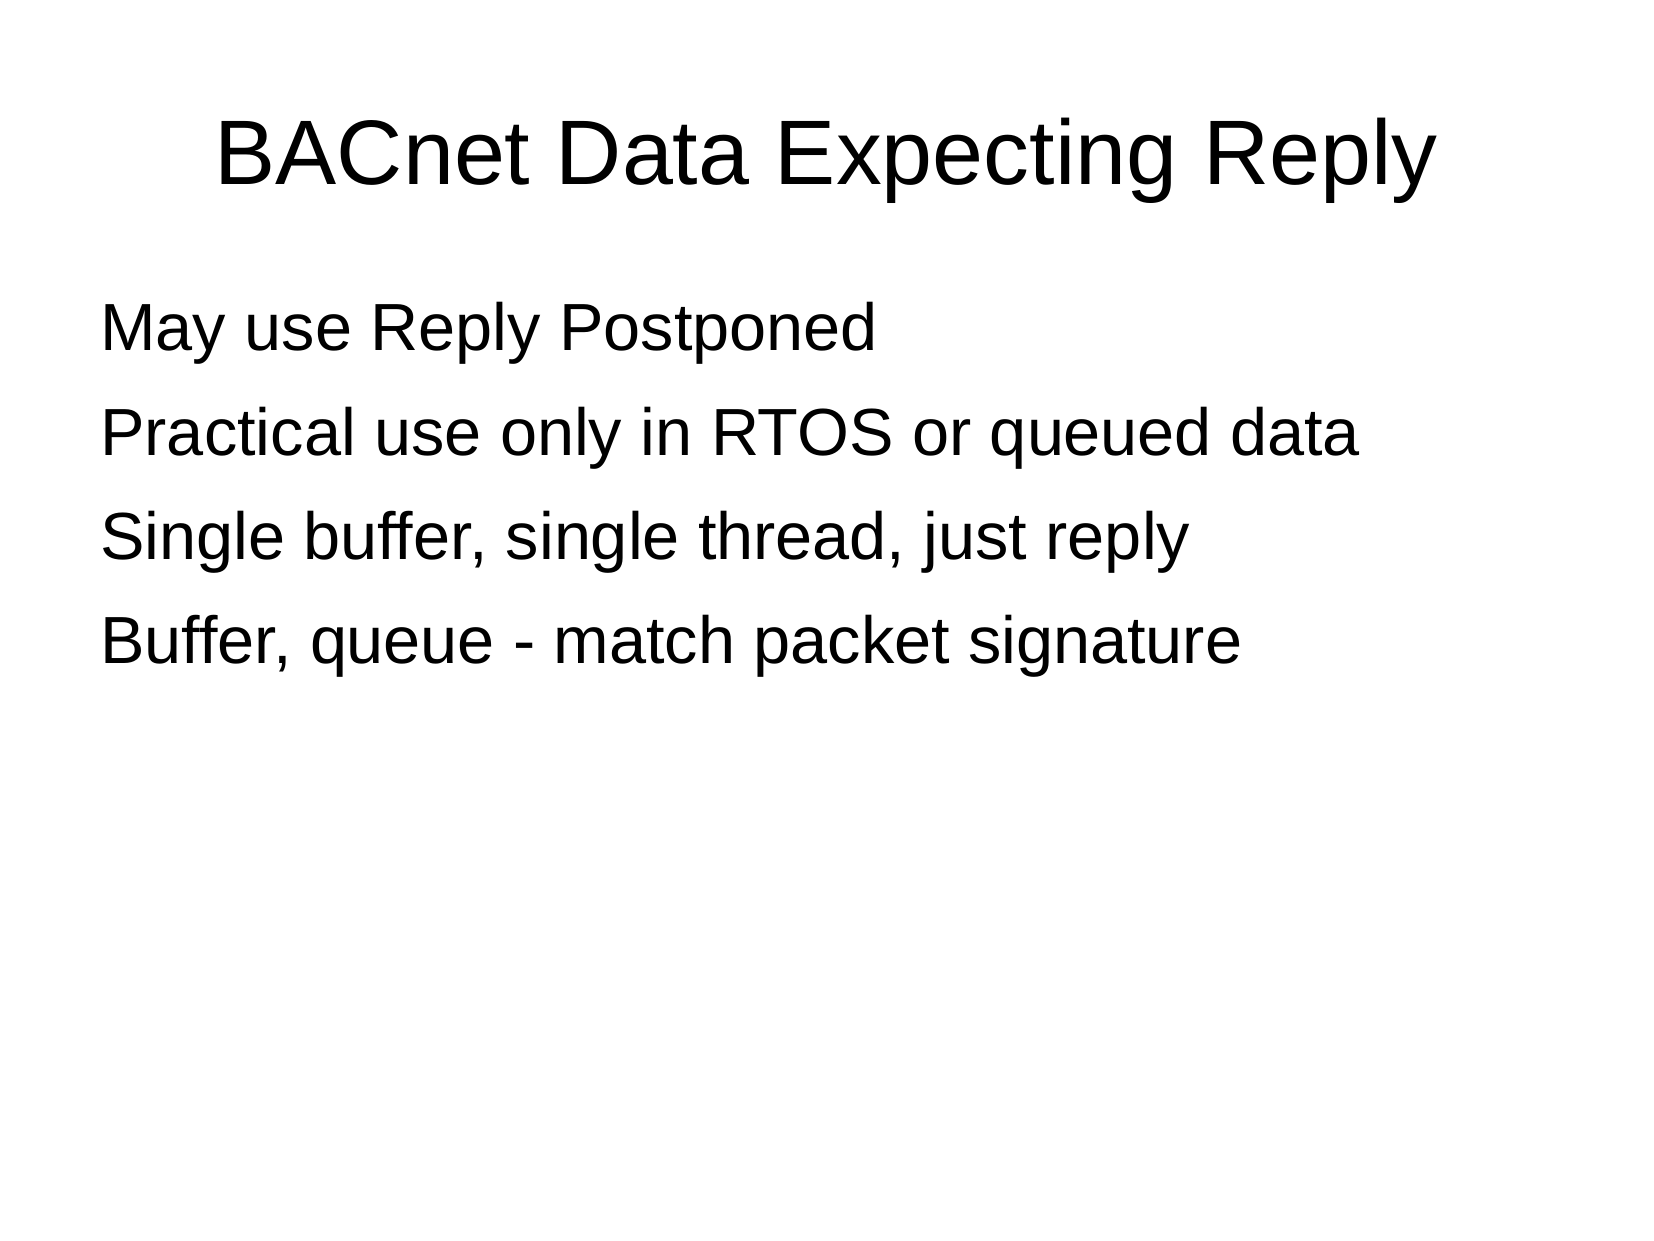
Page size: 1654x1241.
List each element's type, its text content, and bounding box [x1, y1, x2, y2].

list May use Reply Postponed Practical use only in RTOS or queued data Single buffer, single thread, just reply Buffer, queue - match packet signature [82, 290, 1571, 1094]
title BACnet Data Expecting Reply [82, 49, 1571, 257]
